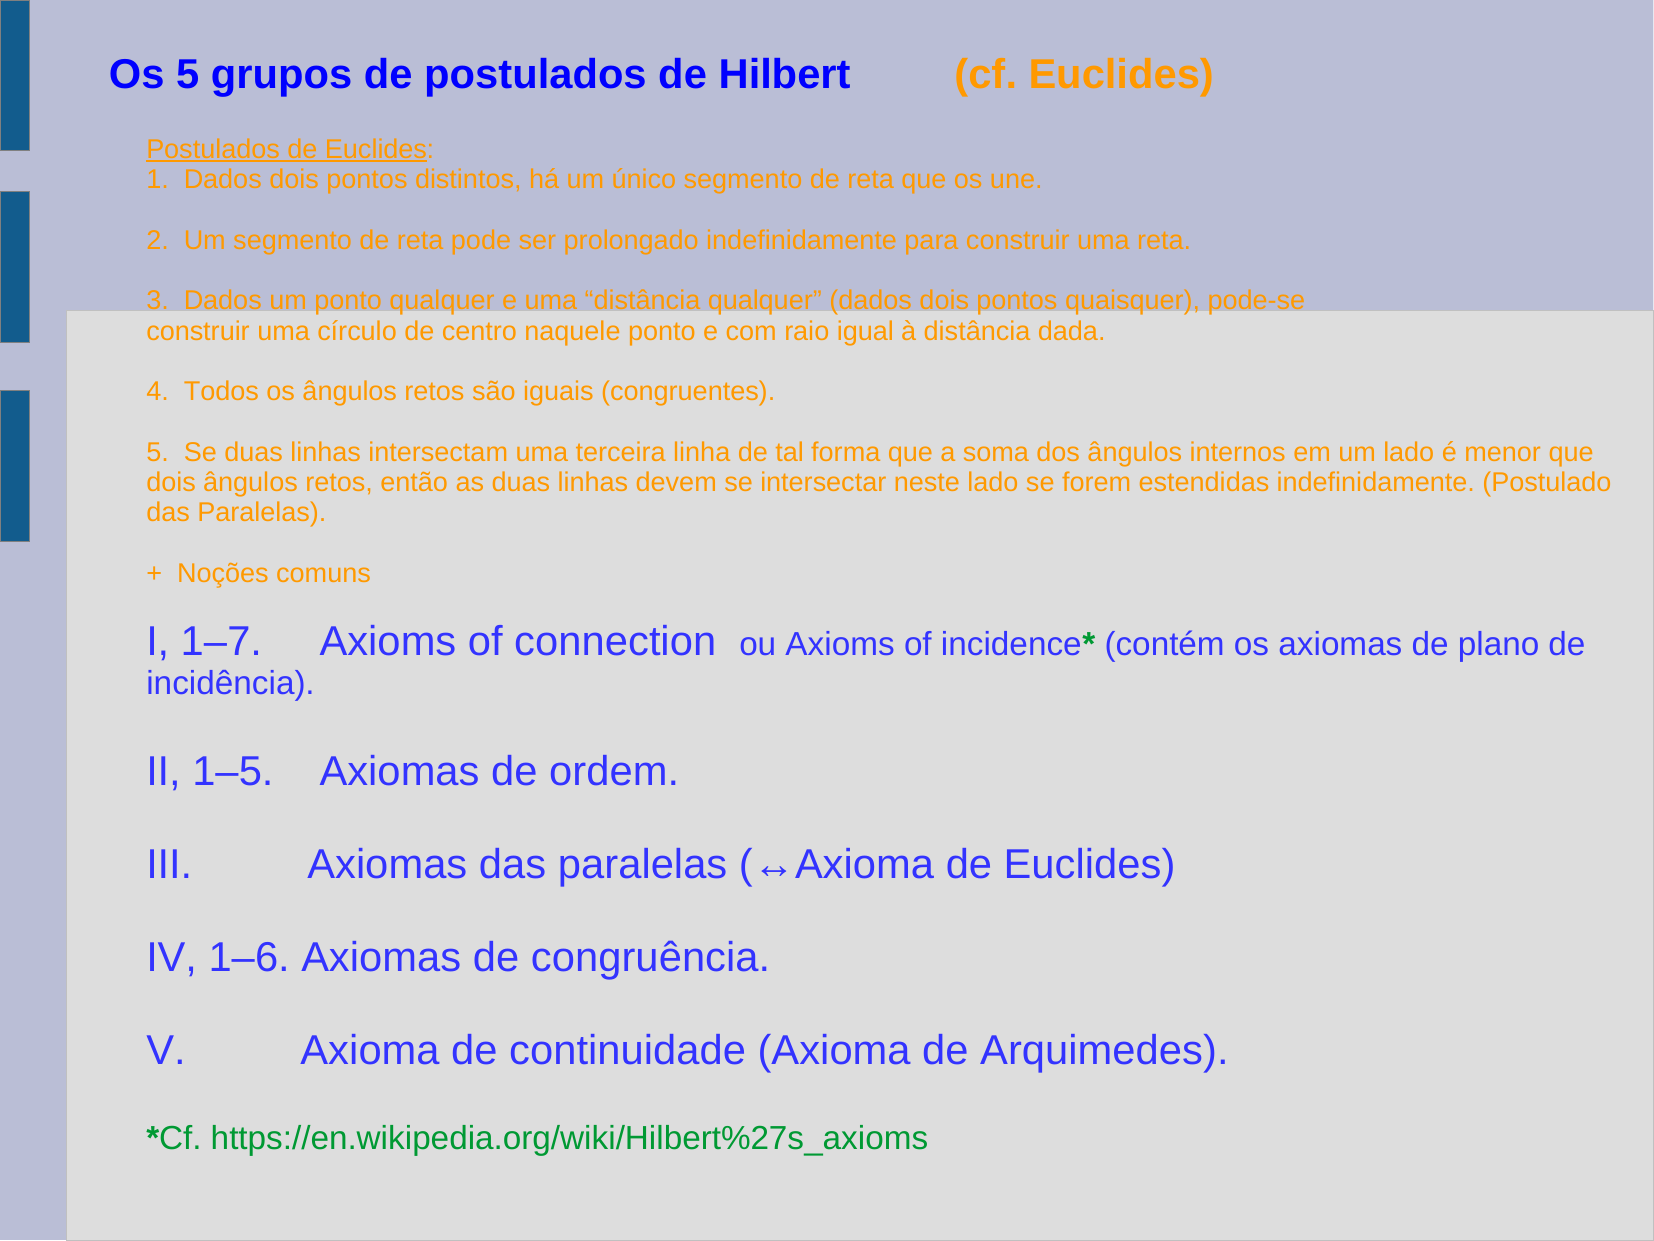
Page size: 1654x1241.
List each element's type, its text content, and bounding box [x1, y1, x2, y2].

title Os 5 grupos de postulados de Hilbert (cf. Euclides) [105, 45, 1518, 134]
list Postulados de Euclides: 1. Dados dois pontos distintos, há um único segmento de reta que os une. 2. Um segmento de reta pode ser prolongado indefinidamente para construir uma reta. 3. Dados um ponto qualquer e uma “distância qualquer” (dados dois pontos quaisquer), pode-se construir uma círculo de centro naquele ponto e com raio igual à distância dada. 4. Todos os ângulos retos são iguais (congruentes). 5. Se duas linhas intersectam uma terceira linha de tal forma que a soma dos ângulos internos em um lado é menor que dois ângulos retos, então as duas linhas devem se intersectar neste lado se forem estendidas indefinidamente. (Postulado das Paralelas). + Noções comuns I, 1–7. Axioms of connection ou Axioms of incidence* (contém os axiomas de plano de incidência). II, 1–5. Axiomas de ordem. III. Axiomas das paralelas (↔Axioma de Euclides) IV, 1–6. Axiomas de congruência. V. Axioma de continuidade (Axioma de Arquimedes). *Cf. https://en.wikipedia.org/wiki/Hilbert%27s_axioms [75, 134, 1636, 1216]
